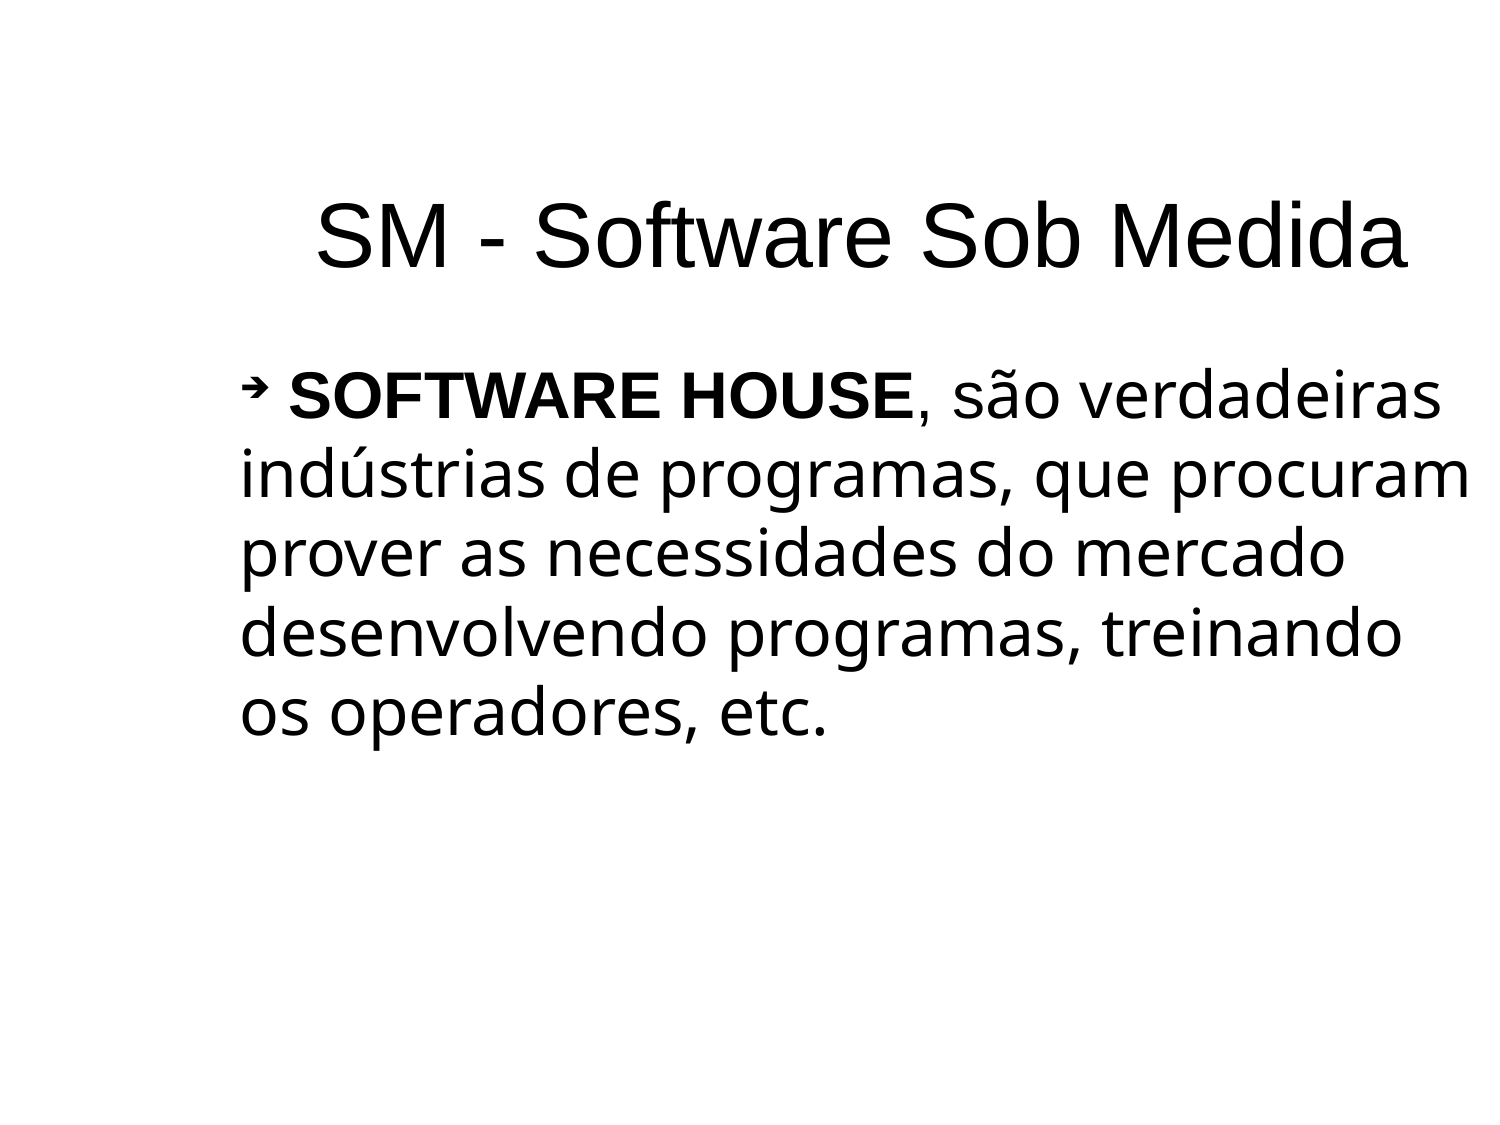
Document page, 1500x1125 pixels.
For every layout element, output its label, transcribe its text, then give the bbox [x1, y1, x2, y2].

title SM - Software Sob Medida [225, 137, 1500, 325]
list SOFTWARE HOUSE, são verdadeiras indústrias de programas, que procuram prover as necessidades do mercado desenvolvendo programas, treinando os operadores, etc. [225, 344, 1500, 623]
